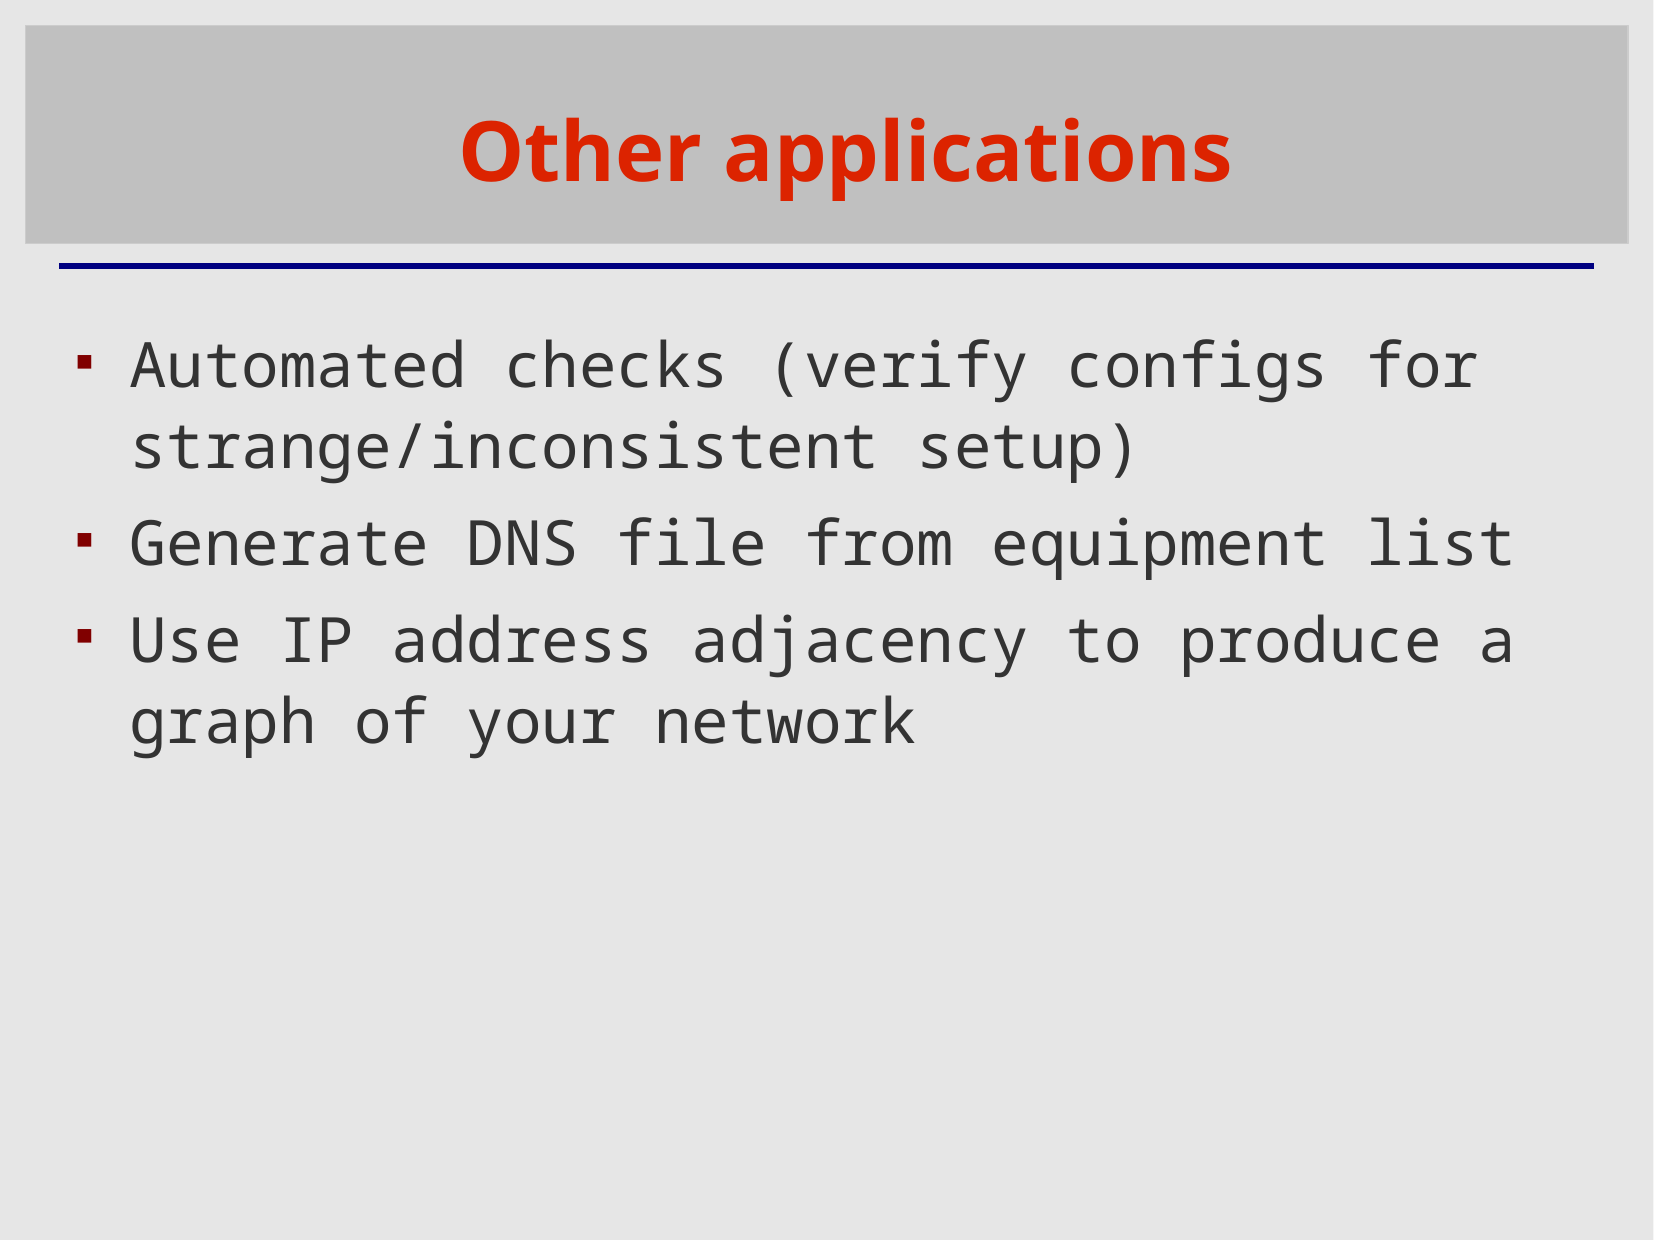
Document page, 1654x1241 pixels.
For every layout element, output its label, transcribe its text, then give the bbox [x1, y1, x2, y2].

list Automated checks (verify configs for strange/inconsistent setup) Generate DNS file from equipment list Use IP address adjacency to produce a graph of your network [59, 322, 1595, 1132]
title Other applications [121, 46, 1534, 254]
